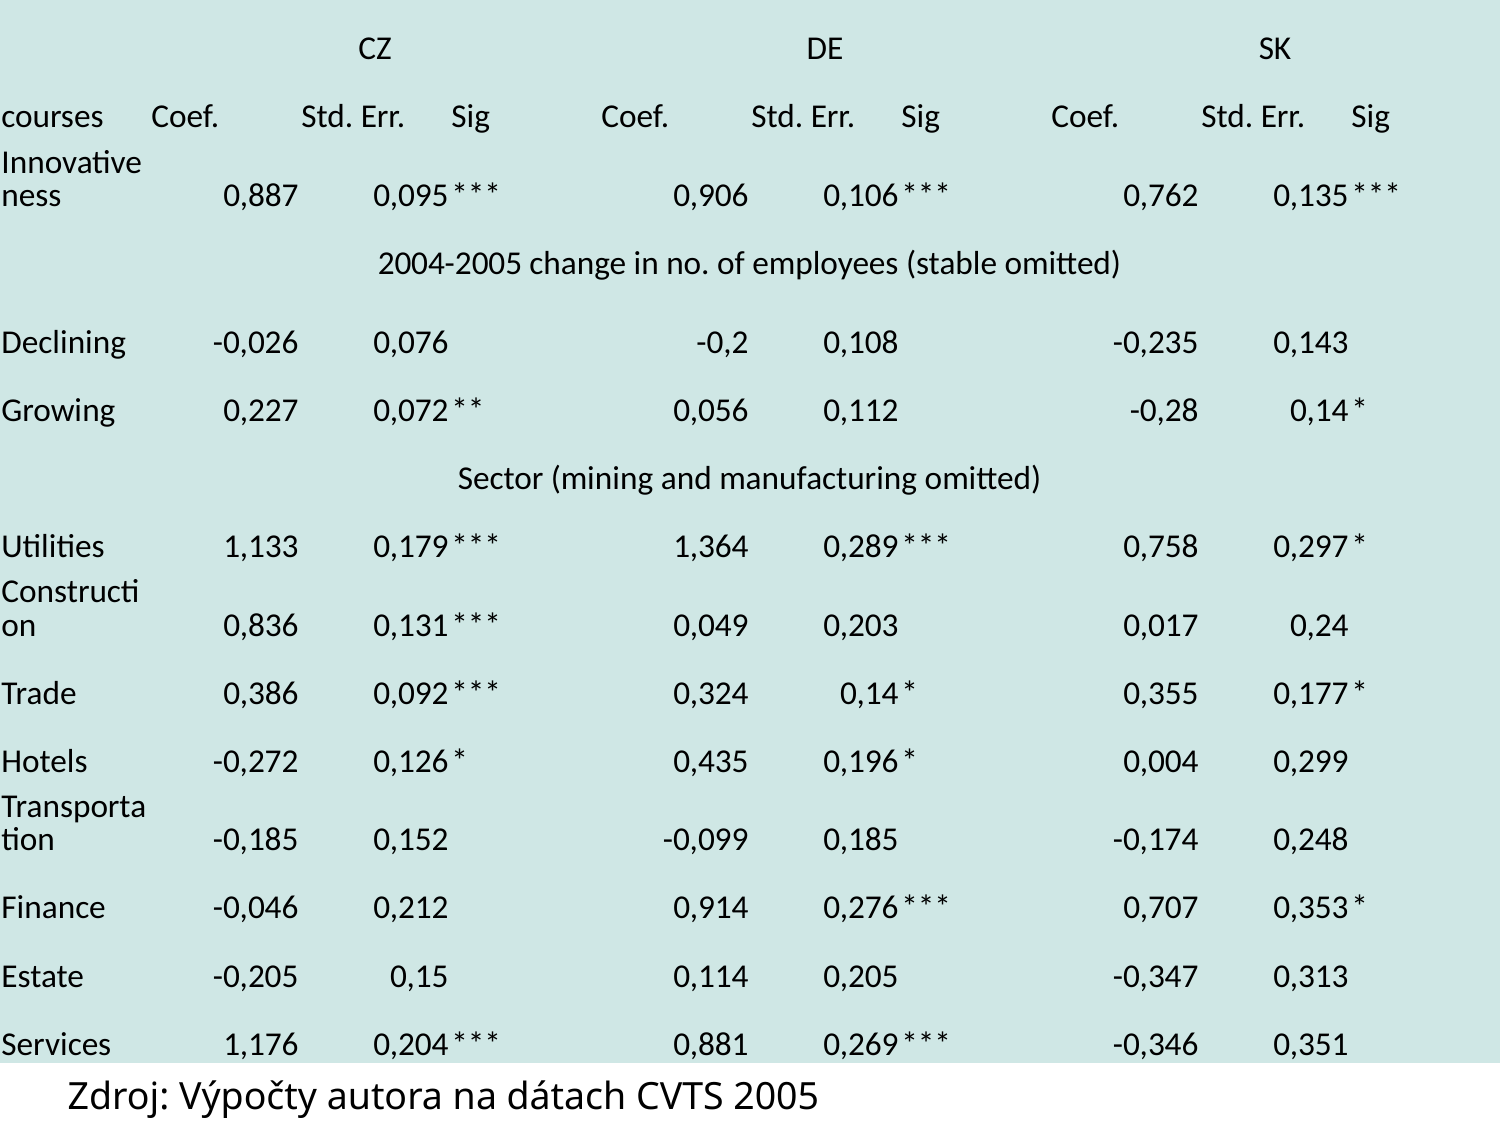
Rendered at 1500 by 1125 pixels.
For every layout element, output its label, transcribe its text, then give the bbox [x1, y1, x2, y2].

table_cell courses [0, 68, 150, 136]
table_cell Trade [0, 644, 150, 712]
table_cell Std. Err. [1200, 68, 1350, 136]
table_cell Growing [0, 361, 150, 430]
table_cell Transportation [0, 781, 150, 859]
table_cell 0,386 [150, 644, 300, 712]
table_header SK [1050, 0, 1500, 68]
table_cell 0,914 [600, 859, 750, 927]
table_cell 0,881 [600, 995, 750, 1063]
table_cell 0,435 [600, 712, 750, 781]
table_cell 1,133 [150, 498, 300, 566]
table_cell [1350, 712, 1500, 781]
table_cell * [1350, 498, 1500, 566]
table_cell 0,707 [1050, 859, 1200, 927]
table_cell Sig [900, 68, 1050, 136]
table_cell -0,235 [1050, 283, 1200, 361]
table_cell [1350, 927, 1500, 995]
table_cell 0,056 [600, 361, 750, 430]
table_cell Sector (mining and manufacturing omitted) [0, 430, 1500, 498]
table_cell 0,324 [600, 644, 750, 712]
table_cell 0,196 [750, 712, 900, 781]
table_cell *** [900, 498, 1050, 566]
table_cell -0,2 [600, 283, 750, 361]
table_cell 0,114 [600, 927, 750, 995]
table_cell *** [900, 995, 1050, 1063]
table_cell 0,269 [750, 995, 900, 1063]
table_cell [1350, 781, 1500, 859]
table_cell * [900, 644, 1050, 712]
table_cell 0,072 [300, 361, 450, 430]
table_cell [450, 927, 600, 995]
table_cell 0,299 [1200, 712, 1350, 781]
table_cell -0,28 [1050, 361, 1200, 430]
table_cell 0,24 [1200, 566, 1350, 644]
table_cell 0,887 [150, 136, 300, 215]
table_cell -0,272 [150, 712, 300, 781]
table_cell 0,297 [1200, 498, 1350, 566]
table_cell *** [450, 644, 600, 712]
table_cell 0,204 [300, 995, 450, 1063]
table_cell [900, 927, 1050, 995]
table_cell 0,313 [1200, 927, 1350, 995]
text_box Zdroj: Výpočty autora na dátach CVTS 2005 [53, 1064, 928, 1125]
table_cell *** [450, 498, 600, 566]
table_cell 0,14 [750, 644, 900, 712]
table_cell *** [900, 136, 1050, 215]
table_cell 1,364 [600, 498, 750, 566]
table_cell 0,095 [300, 136, 450, 215]
table_cell * [1350, 361, 1500, 430]
table_cell [1350, 995, 1500, 1063]
table_cell 0,017 [1050, 566, 1200, 644]
table_cell [900, 566, 1050, 644]
table_cell ** [450, 361, 600, 430]
table_cell * [900, 712, 1050, 781]
table_cell 0,289 [750, 498, 900, 566]
table_cell 0,15 [300, 927, 450, 995]
table_cell [900, 283, 1050, 361]
table_cell 2004-2005 change in no. of employees (stable omitted) [0, 215, 1500, 283]
table_cell 0,355 [1050, 644, 1200, 712]
table_header [0, 0, 150, 68]
table_cell Estate [0, 927, 150, 995]
table_cell -0,346 [1050, 995, 1200, 1063]
table_cell Declining [0, 283, 150, 361]
table_cell [450, 283, 600, 361]
table_cell 1,176 [150, 995, 300, 1063]
table_cell Construction [0, 566, 150, 644]
table_cell 0,126 [300, 712, 450, 781]
table_cell Coef. [600, 68, 750, 136]
table_cell * [450, 712, 600, 781]
table_cell 0,205 [750, 927, 900, 995]
table_cell 0,112 [750, 361, 900, 430]
table_cell [900, 361, 1050, 430]
table_cell Coef. [1050, 68, 1200, 136]
table_cell * [1350, 859, 1500, 927]
table_cell Hotels [0, 712, 150, 781]
table_cell 0,758 [1050, 498, 1200, 566]
table_cell [900, 781, 1050, 859]
table_cell [450, 859, 600, 927]
table_cell *** [900, 859, 1050, 927]
table_cell -0,185 [150, 781, 300, 859]
table_cell 0,351 [1200, 995, 1350, 1063]
table_cell 0,185 [750, 781, 900, 859]
table_cell 0,106 [750, 136, 900, 215]
table_cell *** [450, 995, 600, 1063]
table_cell 0,762 [1050, 136, 1200, 215]
table_cell 0,906 [600, 136, 750, 215]
table_cell 0,135 [1200, 136, 1350, 215]
table_cell Std. Err. [750, 68, 900, 136]
table_cell -0,174 [1050, 781, 1200, 859]
table_cell -0,046 [150, 859, 300, 927]
table_cell 0,004 [1050, 712, 1200, 781]
table_cell 0,108 [750, 283, 900, 361]
table_cell 0,143 [1200, 283, 1350, 361]
table_cell Sig [450, 68, 600, 136]
table_cell -0,026 [150, 283, 300, 361]
table_header DE [600, 0, 1050, 68]
table_cell [1350, 283, 1500, 361]
table_cell 0,212 [300, 859, 450, 927]
table_cell Services [0, 995, 150, 1063]
table_cell 0,076 [300, 283, 450, 361]
table_cell 0,203 [750, 566, 900, 644]
table_cell 0,14 [1200, 361, 1350, 430]
table_cell 0,049 [600, 566, 750, 644]
table_cell -0,099 [600, 781, 750, 859]
table_cell * [1350, 644, 1500, 712]
table_cell Std. Err. [300, 68, 450, 136]
table_cell 0,092 [300, 644, 450, 712]
table_header CZ [150, 0, 600, 68]
table_cell 0,836 [150, 566, 300, 644]
table_cell [1350, 566, 1500, 644]
table_cell 0,276 [750, 859, 900, 927]
table_cell Finance [0, 859, 150, 927]
table_cell 0,248 [1200, 781, 1350, 859]
table_cell 0,179 [300, 498, 450, 566]
table_cell *** [1350, 136, 1500, 215]
table_cell Utilities [0, 498, 150, 566]
table_cell 0,353 [1200, 859, 1350, 927]
table_cell Sig [1350, 68, 1500, 136]
table_cell -0,205 [150, 927, 300, 995]
table_cell 0,152 [300, 781, 450, 859]
table_cell 0,177 [1200, 644, 1350, 712]
table_cell [450, 781, 600, 859]
table_cell 0,131 [300, 566, 450, 644]
table_cell 0,227 [150, 361, 300, 430]
table_cell Coef. [150, 68, 300, 136]
table_cell -0,347 [1050, 927, 1200, 995]
table_cell *** [450, 136, 600, 215]
table_cell *** [450, 566, 600, 644]
table_cell Innovativeness [0, 136, 150, 215]
